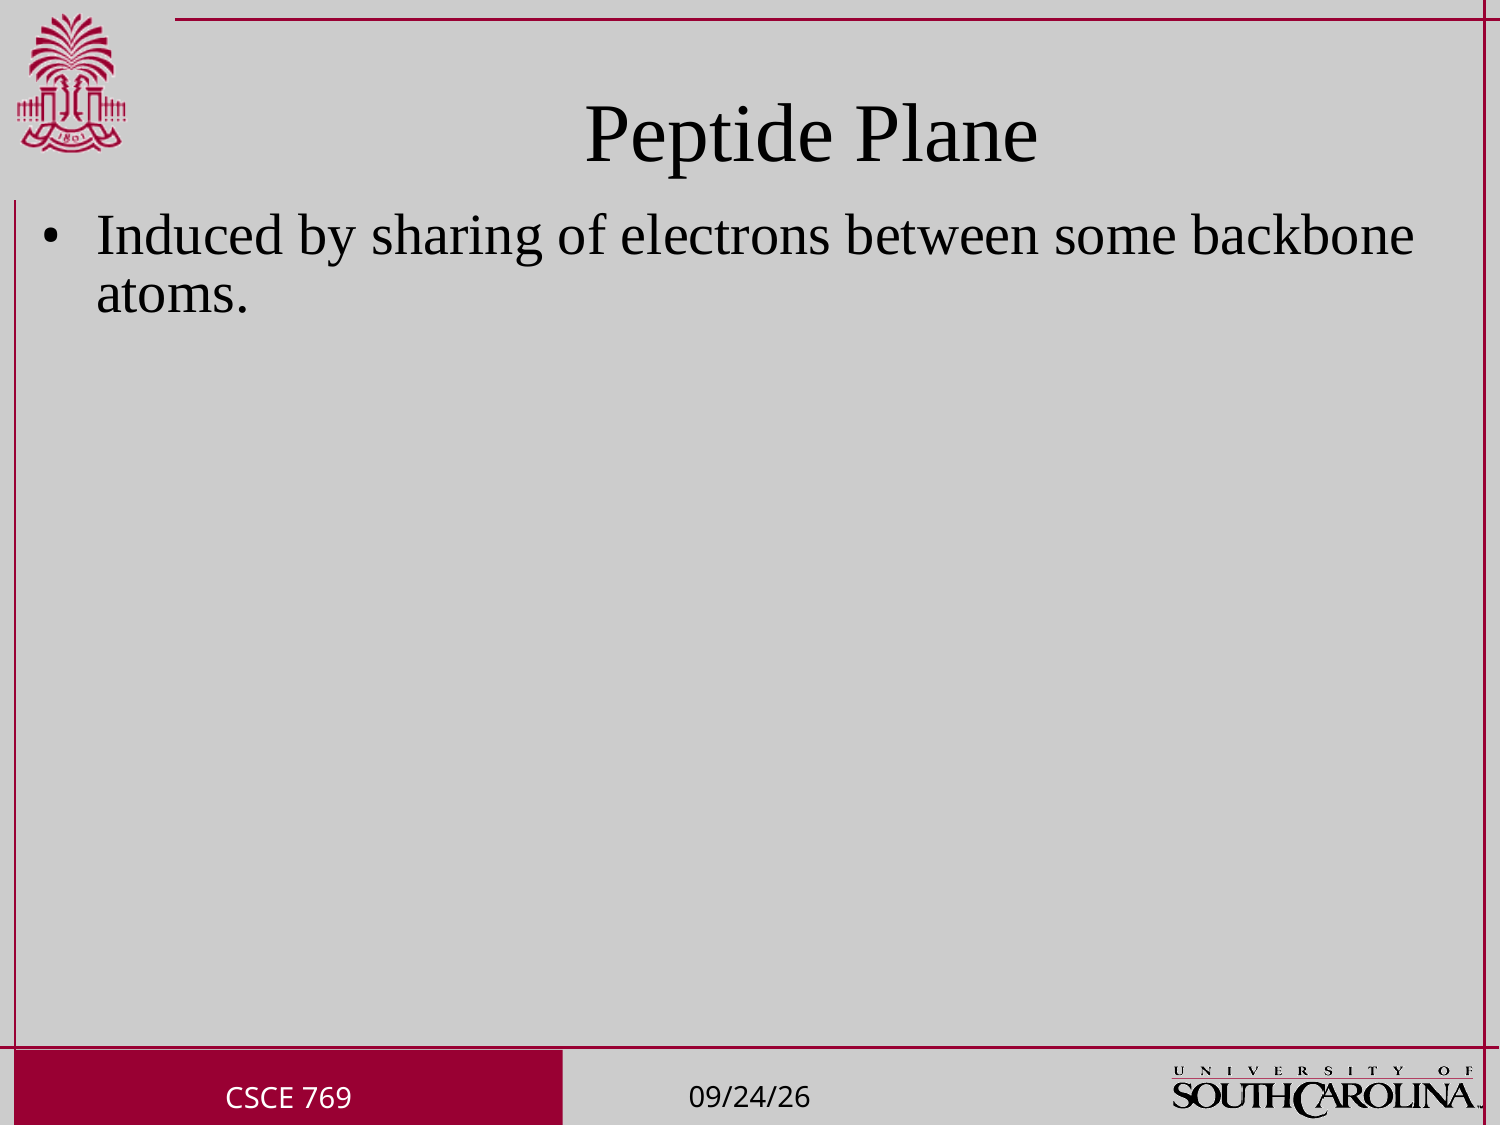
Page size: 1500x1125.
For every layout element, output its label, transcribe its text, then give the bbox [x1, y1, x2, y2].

picture [12, 12, 131, 155]
list Induced by sharing of electrons between some backbone atoms. [24, 200, 1476, 1028]
title Peptide Plane [174, 9, 1450, 188]
picture [1162, 1049, 1483, 1125]
